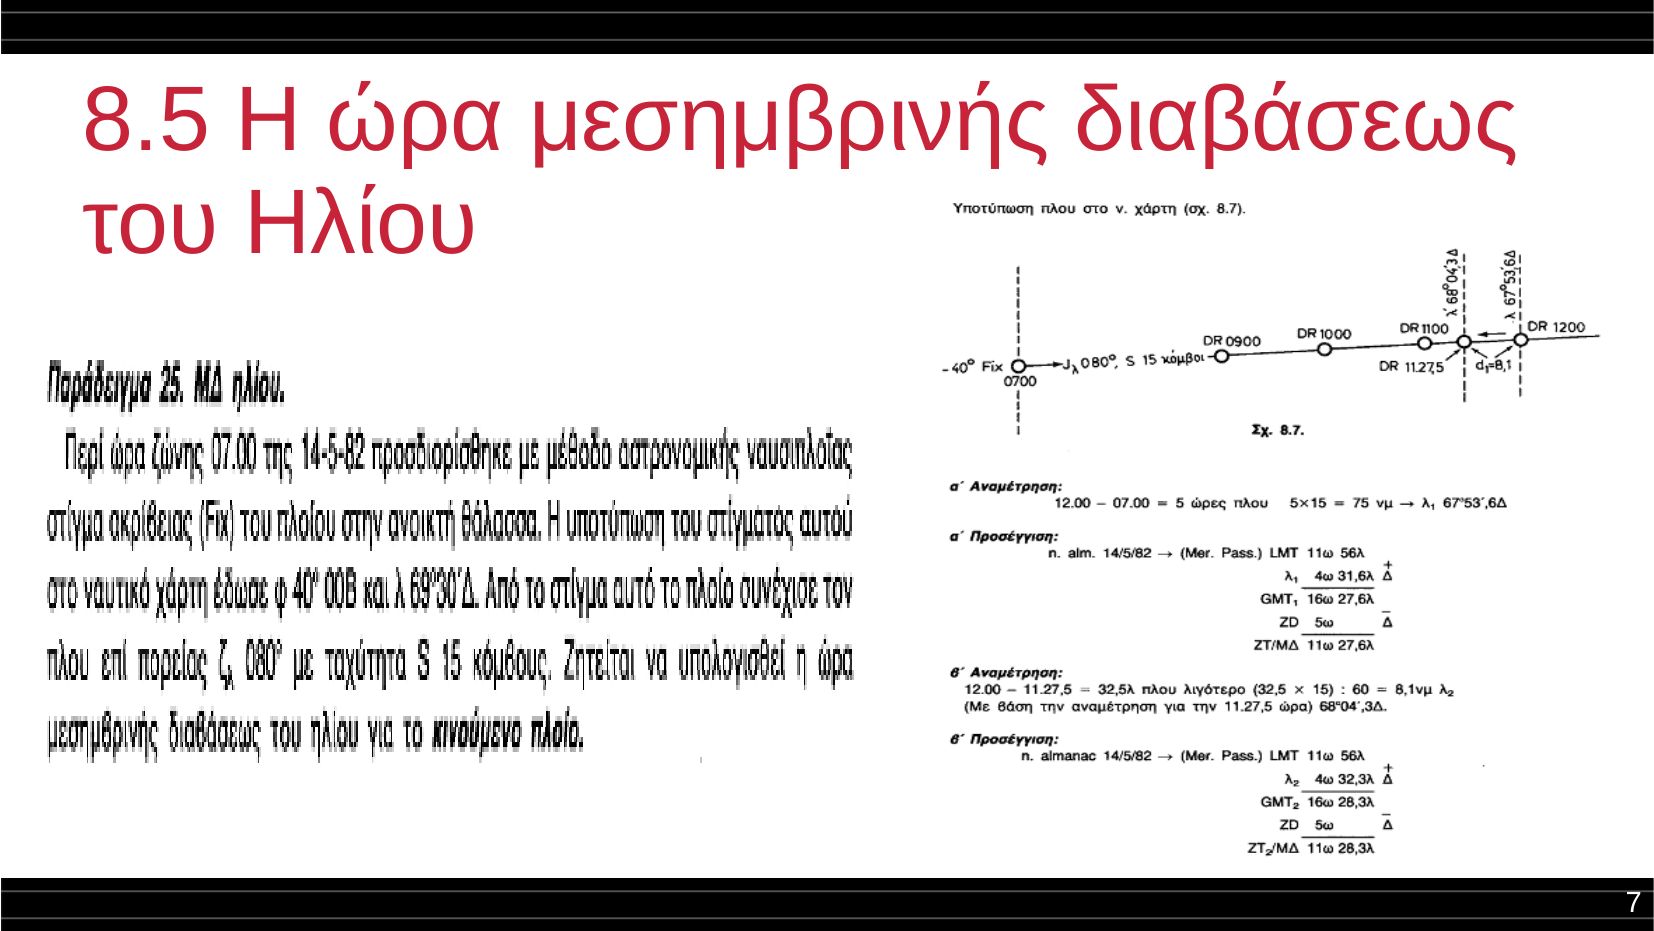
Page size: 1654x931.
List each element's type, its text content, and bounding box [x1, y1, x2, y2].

title 8.5 H ώρα μεσημβρινής διαβάσεως του Ηλίου [82, 67, 1571, 273]
picture [937, 182, 1647, 863]
picture [1, 0, 1654, 54]
picture [37, 299, 863, 826]
picture [1, 878, 1654, 931]
